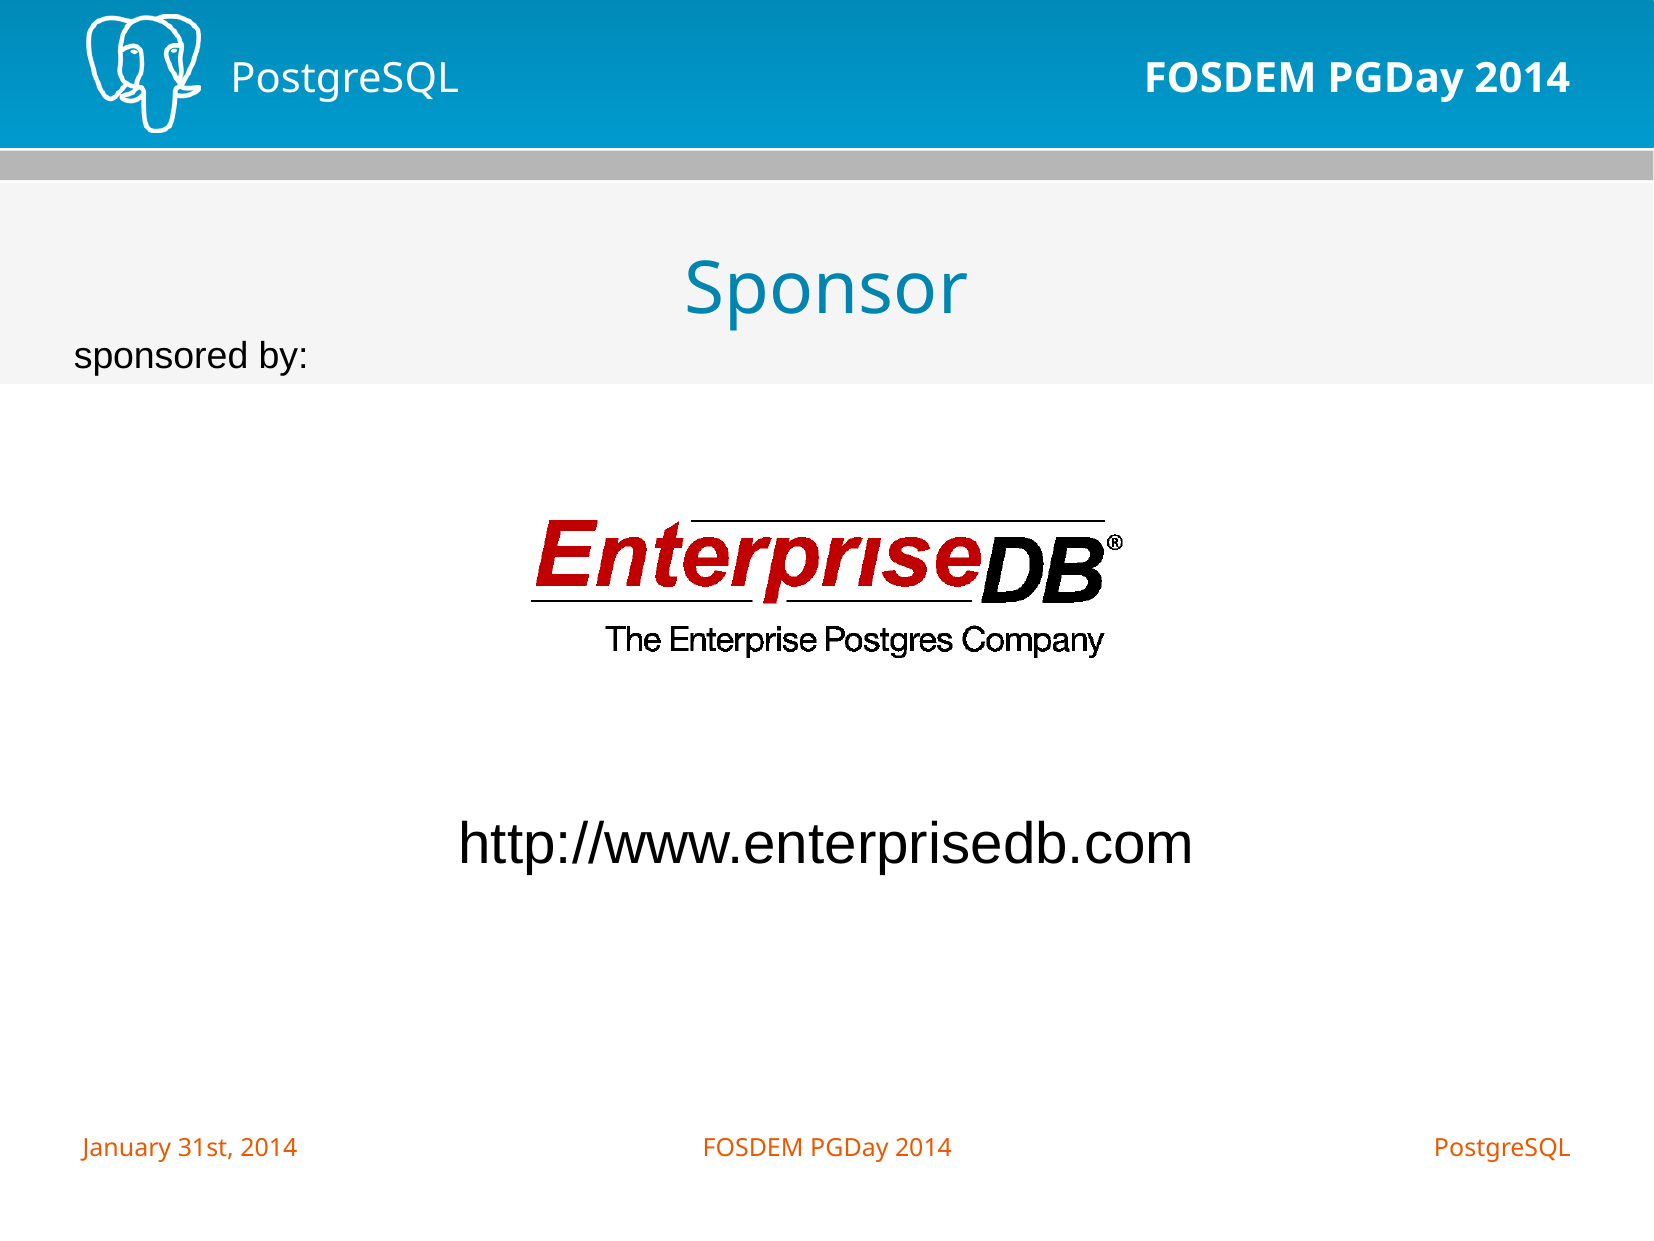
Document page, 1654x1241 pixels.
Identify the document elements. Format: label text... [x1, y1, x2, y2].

picture [87, 15, 200, 132]
picture [531, 519, 1123, 658]
text_box sponsored by: [59, 327, 355, 384]
title Sponsor [82, 200, 1571, 369]
text_box http://www.enterprisedb.com [443, 803, 1210, 883]
